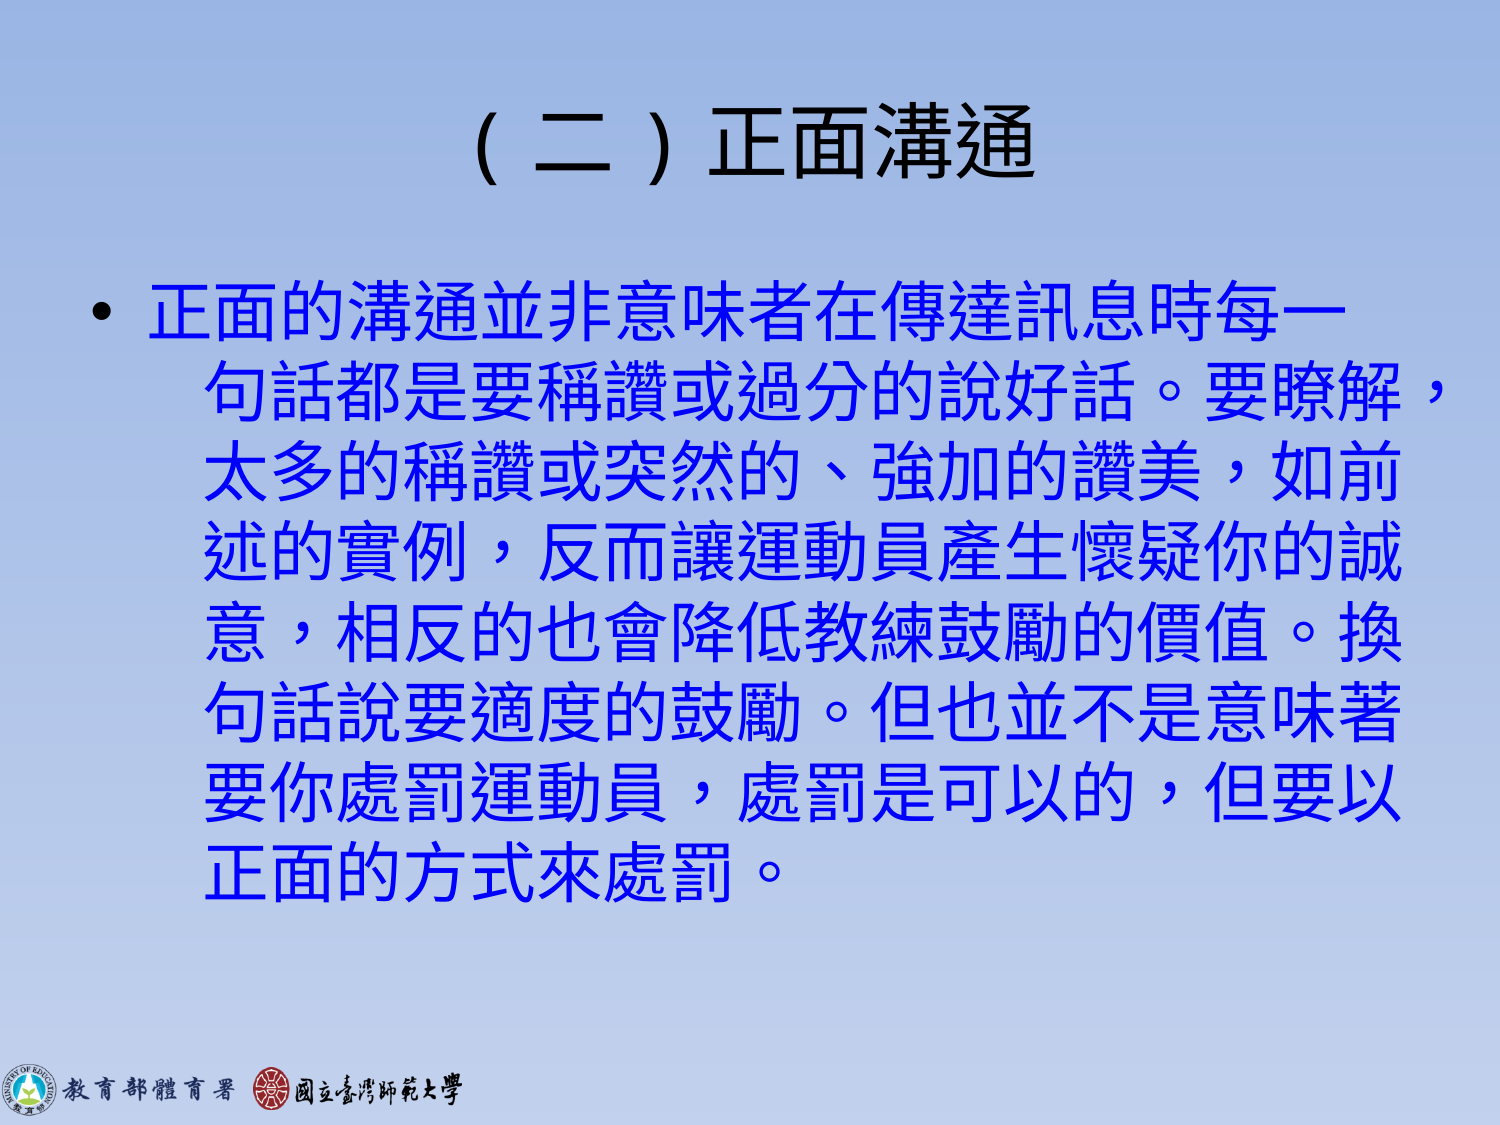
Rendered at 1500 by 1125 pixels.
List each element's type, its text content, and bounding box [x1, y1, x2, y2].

list 正面的溝通並非意味者在傳達訊息時每一句話都是要稱讚或過分的說好話。要瞭解，太多的稱讚或突然的、強加的讚美，如前述的實例，反而讓運動員產生懷疑你的誠意，相反的也會降低教練鼓勵的價值。換句話說要適度的鼓勵。但也並不是意味著要你處罰運動員，處罰是可以的，但要以正面的方式來處罰。 [75, 262, 1426, 1005]
title (二)正面溝通 [75, 45, 1426, 233]
